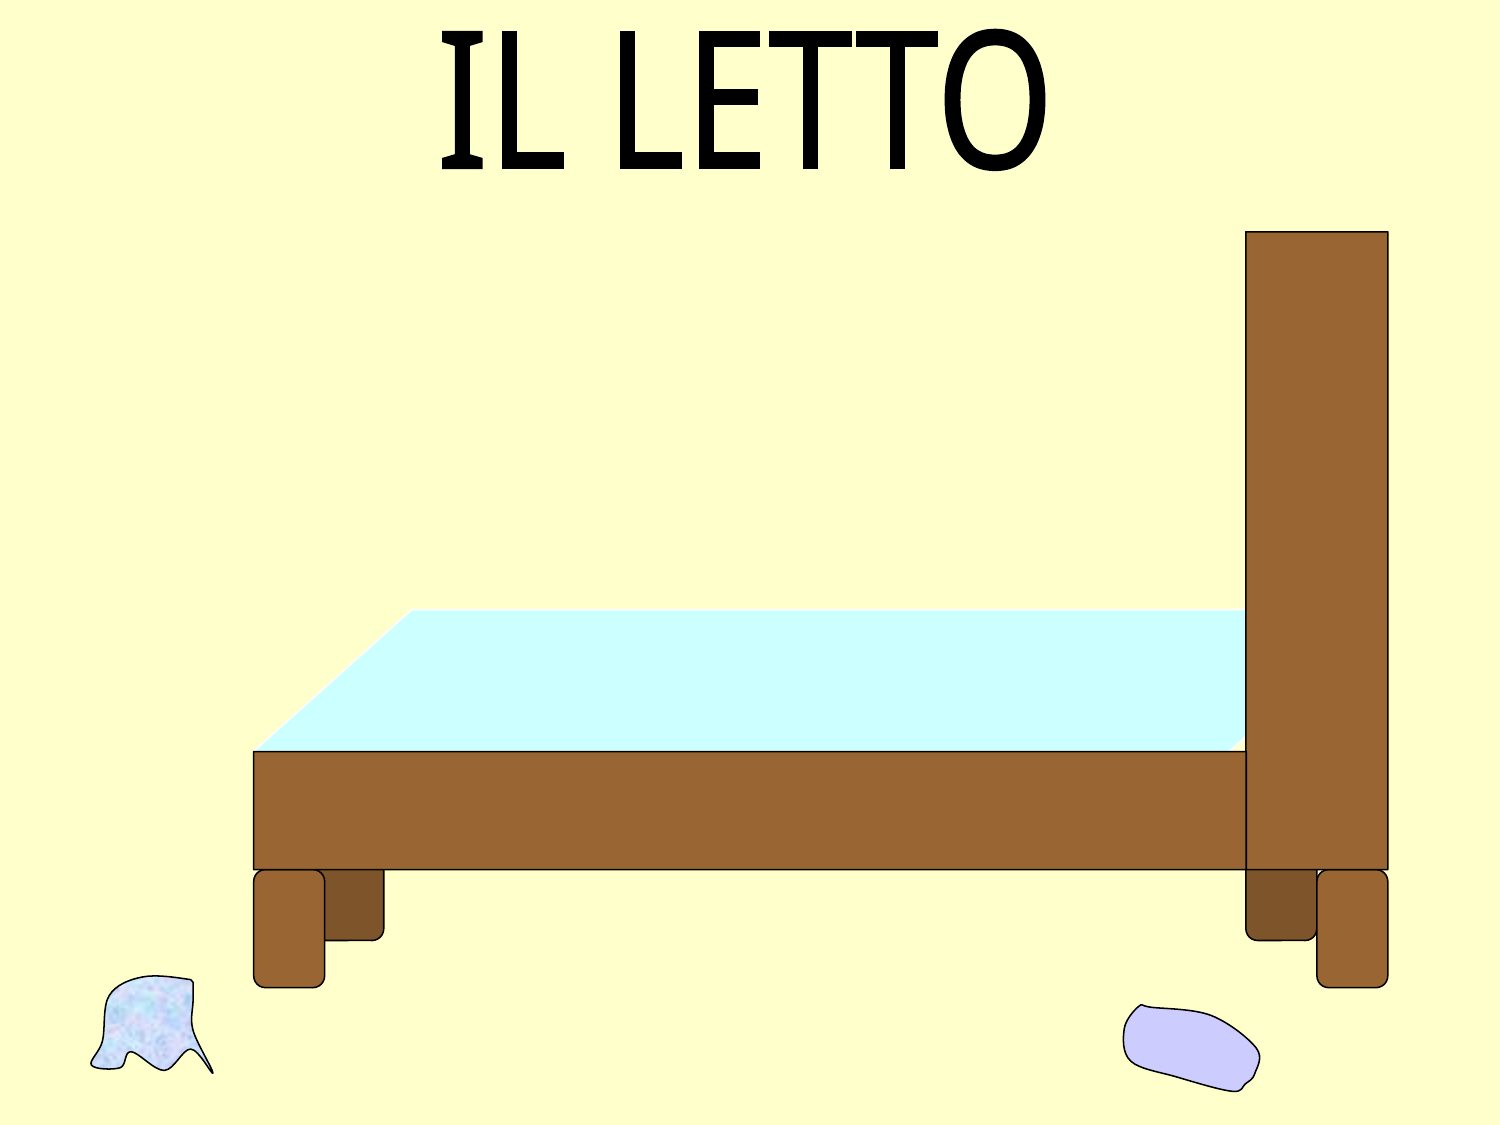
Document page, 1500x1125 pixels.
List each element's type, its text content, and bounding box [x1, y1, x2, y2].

text_box IL LETTO [857, 31, 938, 169]
text_box [253, 231, 1388, 988]
text_box IL LETTO [945, 29, 1045, 171]
text_box IL LETTO [442, 31, 482, 169]
text_box IL LETTO [699, 31, 760, 169]
text_box [1123, 1004, 1260, 1092]
text_box IL LETTO [502, 31, 564, 169]
text_box [90, 975, 213, 1074]
text_box IL LETTO [770, 31, 851, 169]
text_box IL LETTO [620, 31, 682, 169]
